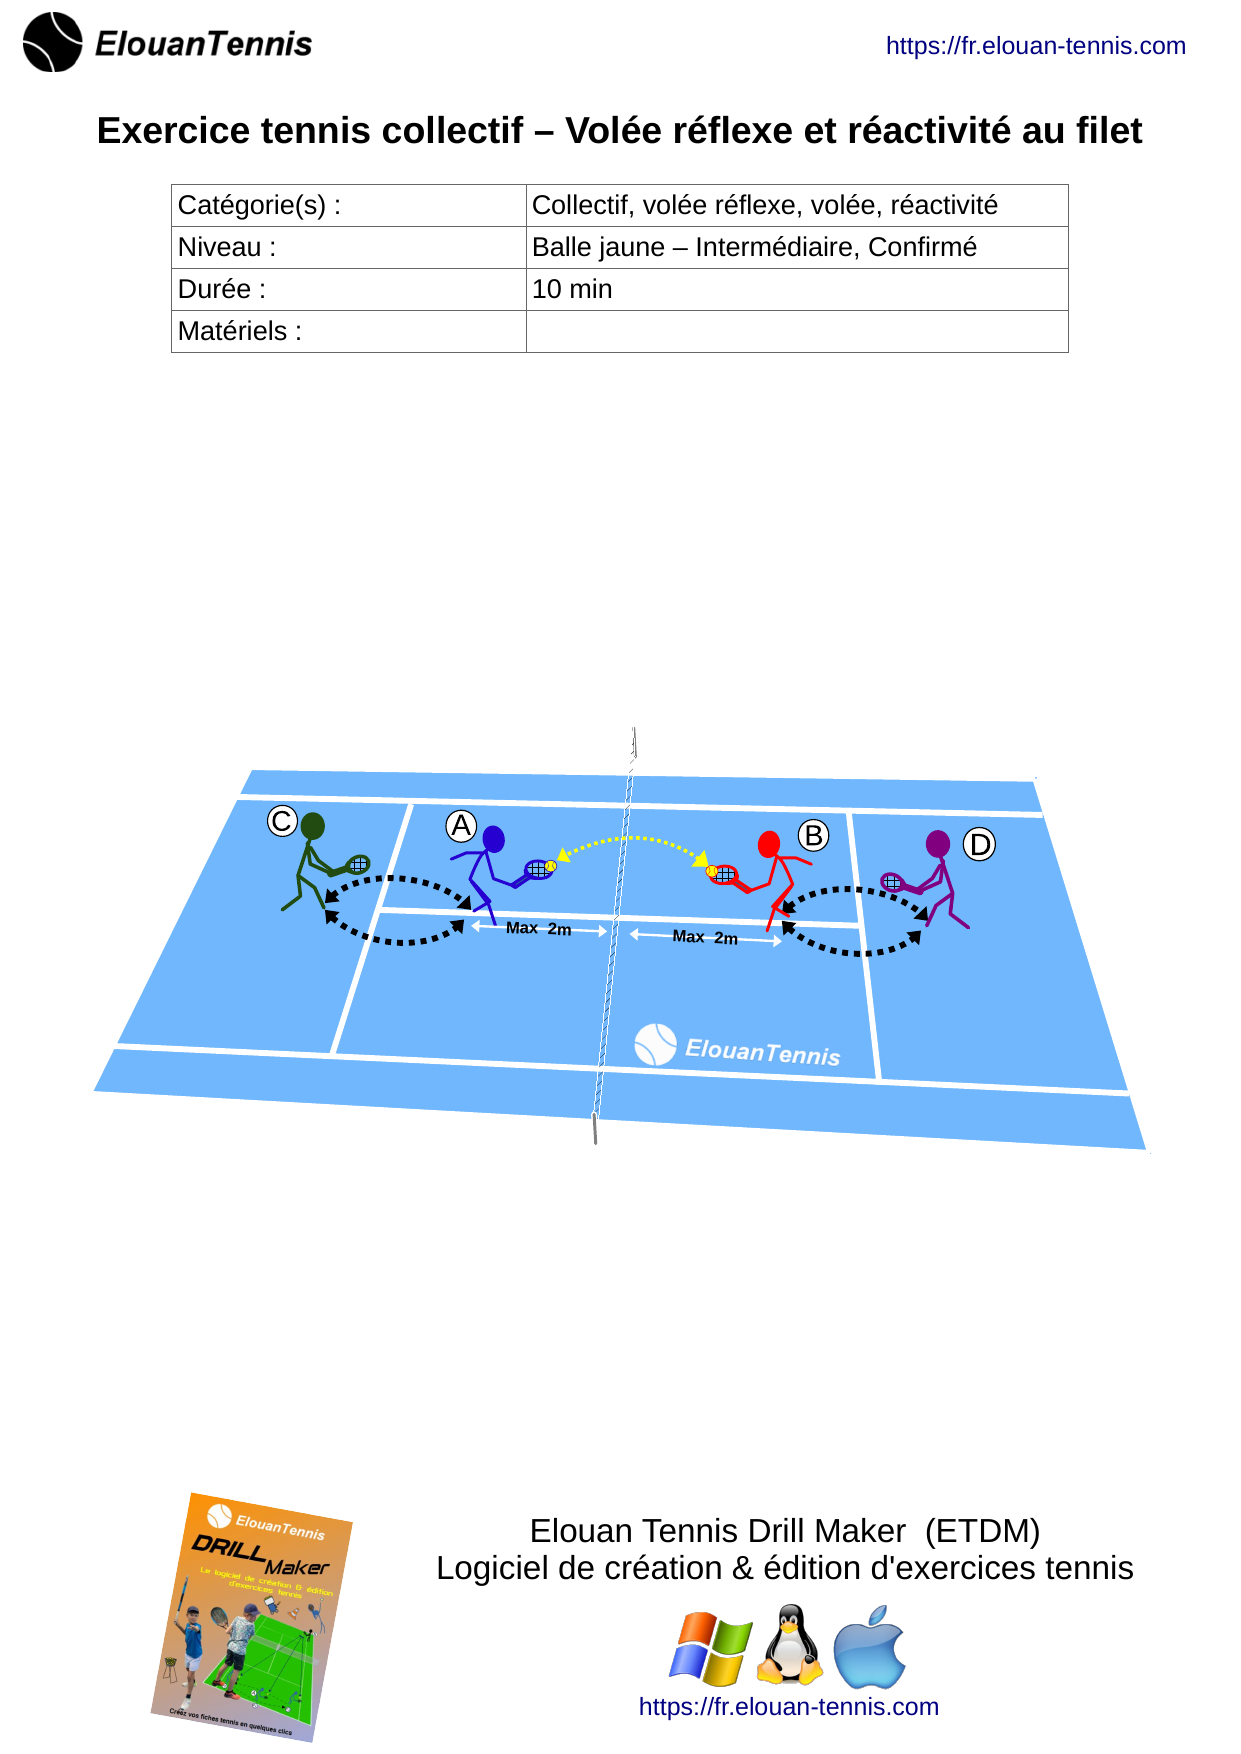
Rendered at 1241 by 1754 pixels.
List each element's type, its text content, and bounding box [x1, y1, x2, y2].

text_box [94, 726, 1145, 1149]
picture [633, 1022, 842, 1078]
picture [150, 1492, 353, 1743]
table_cell Matériels : [172, 311, 526, 352]
table_cell Balle jaune – Intermédiaire, Confirmé [527, 227, 1068, 268]
text_box [118, 800, 407, 1053]
title Exercice tennis collectif – Volée réflexe et réactivité au filet [78, 86, 1162, 175]
table_cell 10 min [527, 269, 1068, 310]
table_header Catégorie(s) : [172, 185, 526, 226]
table_cell Durée : [172, 269, 526, 310]
text_box [853, 814, 1127, 1090]
text_box https://fr.elouan-tennis.com [624, 1685, 966, 1729]
text_box Elouan Tennis Drill Maker (ETDM) Logiciel de création & édition d'exercices tennis [378, 1504, 1193, 1604]
table_cell [527, 311, 1068, 352]
picture [665, 1600, 907, 1685]
table_header Collectif, volée réflexe, volée, réactivité [527, 185, 1068, 226]
table_cell Niveau : [172, 227, 526, 268]
text_box https://fr.elouan-tennis.com [871, 24, 1213, 68]
picture [23, 12, 312, 72]
